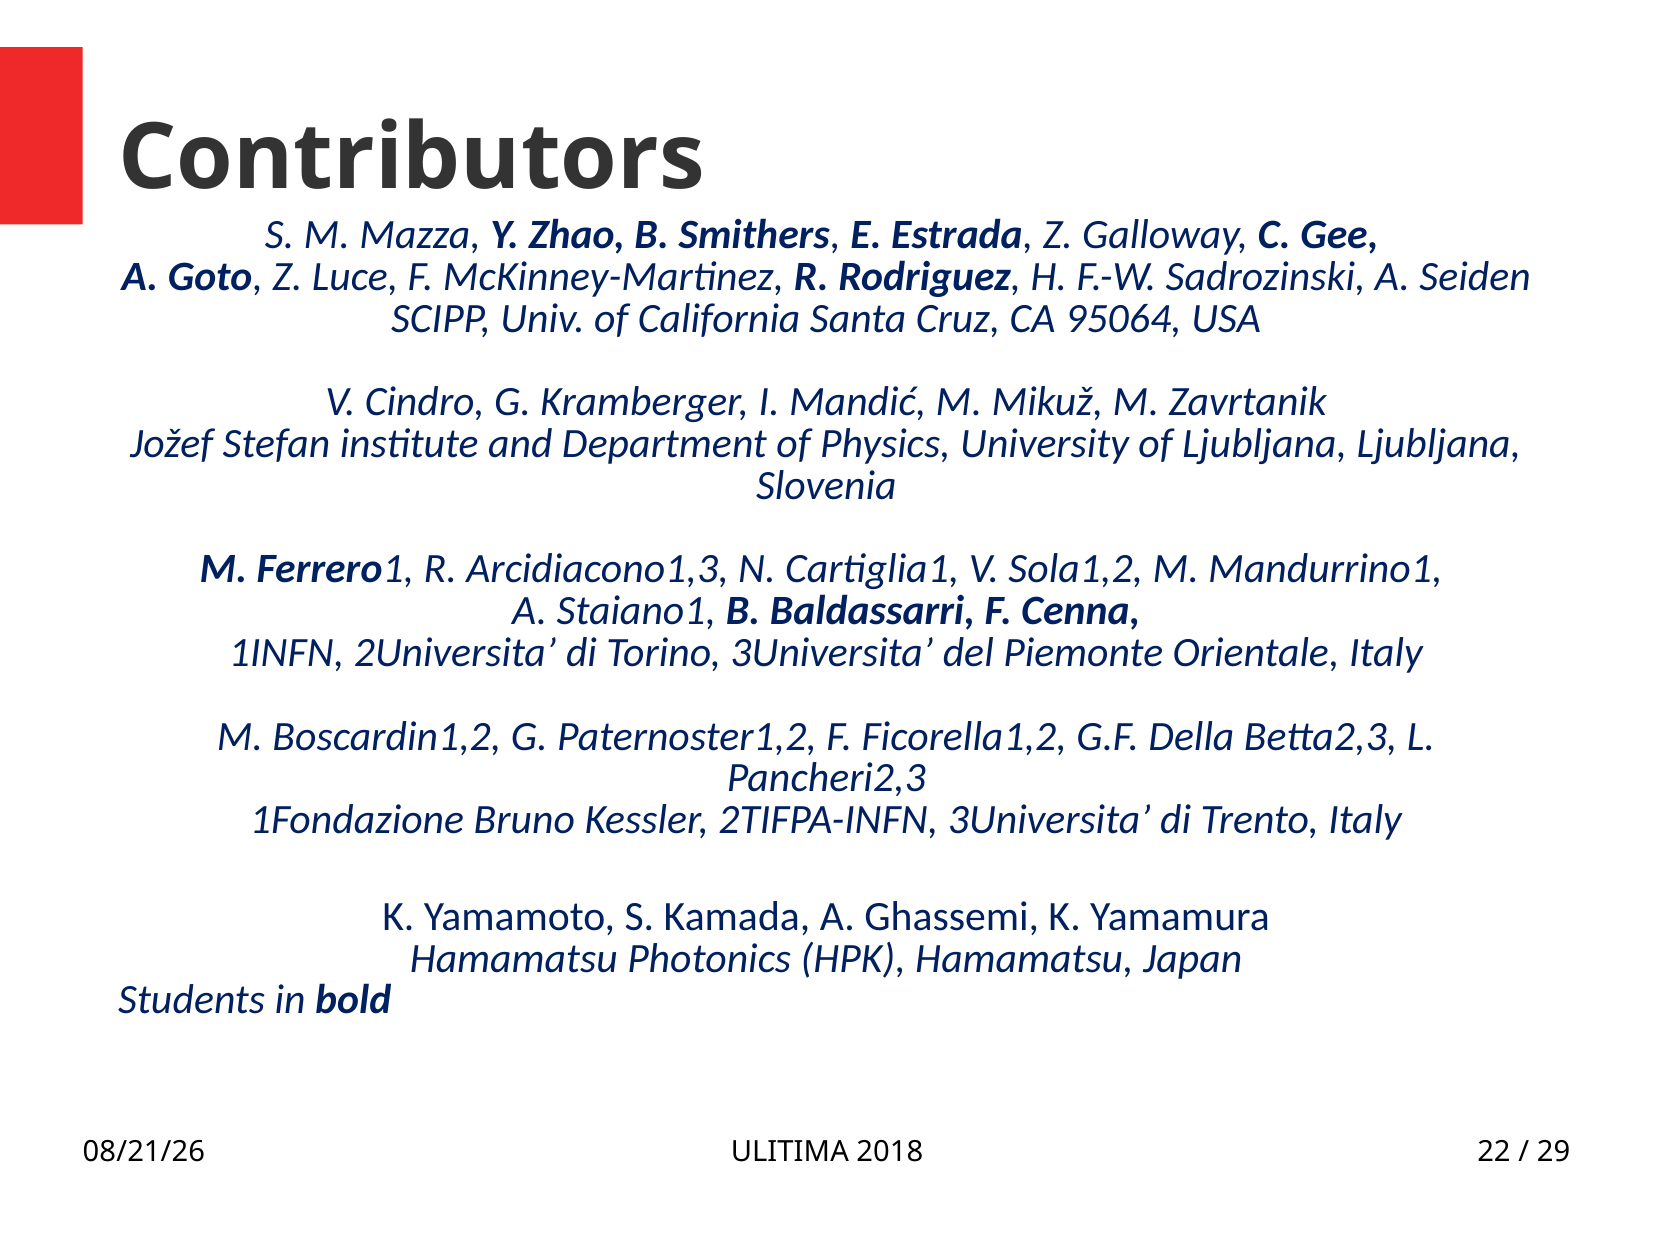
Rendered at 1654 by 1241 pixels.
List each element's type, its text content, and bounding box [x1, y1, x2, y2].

title Contributors [118, 49, 1571, 257]
list S. M. Mazza, Y. Zhao, B. Smithers, E. Estrada, Z. Galloway, C. Gee, A. Goto, Z. Luce, F. McKinney-Martinez, R. Rodriguez, H. F.-W. Sadrozinski, A. Seiden SCIPP, Univ. of California Santa Cruz, CA 95064, USA V. Cindro, G. Kramberger, I. Mandić, M. Mikuž, M. Zavrtanik Jožef Stefan institute and Department of Physics, University of Ljubljana, Ljubljana, Slovenia M. Ferrero1, R. Arcidiacono1,3, N. Cartiglia1, V. Sola1,2, M. Mandurrino1, A. Staiano1, B. Baldassarri, F. Cenna, 1INFN, 2Universita’ di Torino, 3Universita’ del Piemonte Orientale, Italy M. Boscardin1,2, G. Paternoster1,2, F. Ficorella1,2, G.F. Della Betta2,3, L. Pancheri2,3 1Fondazione Bruno Kessler, 2TIFPA-INFN, 3Universita’ di Trento, Italy K. Yamamoto, S. Kamada, A. Ghassemi, K. Yamamura Hamamatsu Photonics (HPK), Hamamatsu, Japan Students in bold [118, 217, 1535, 938]
